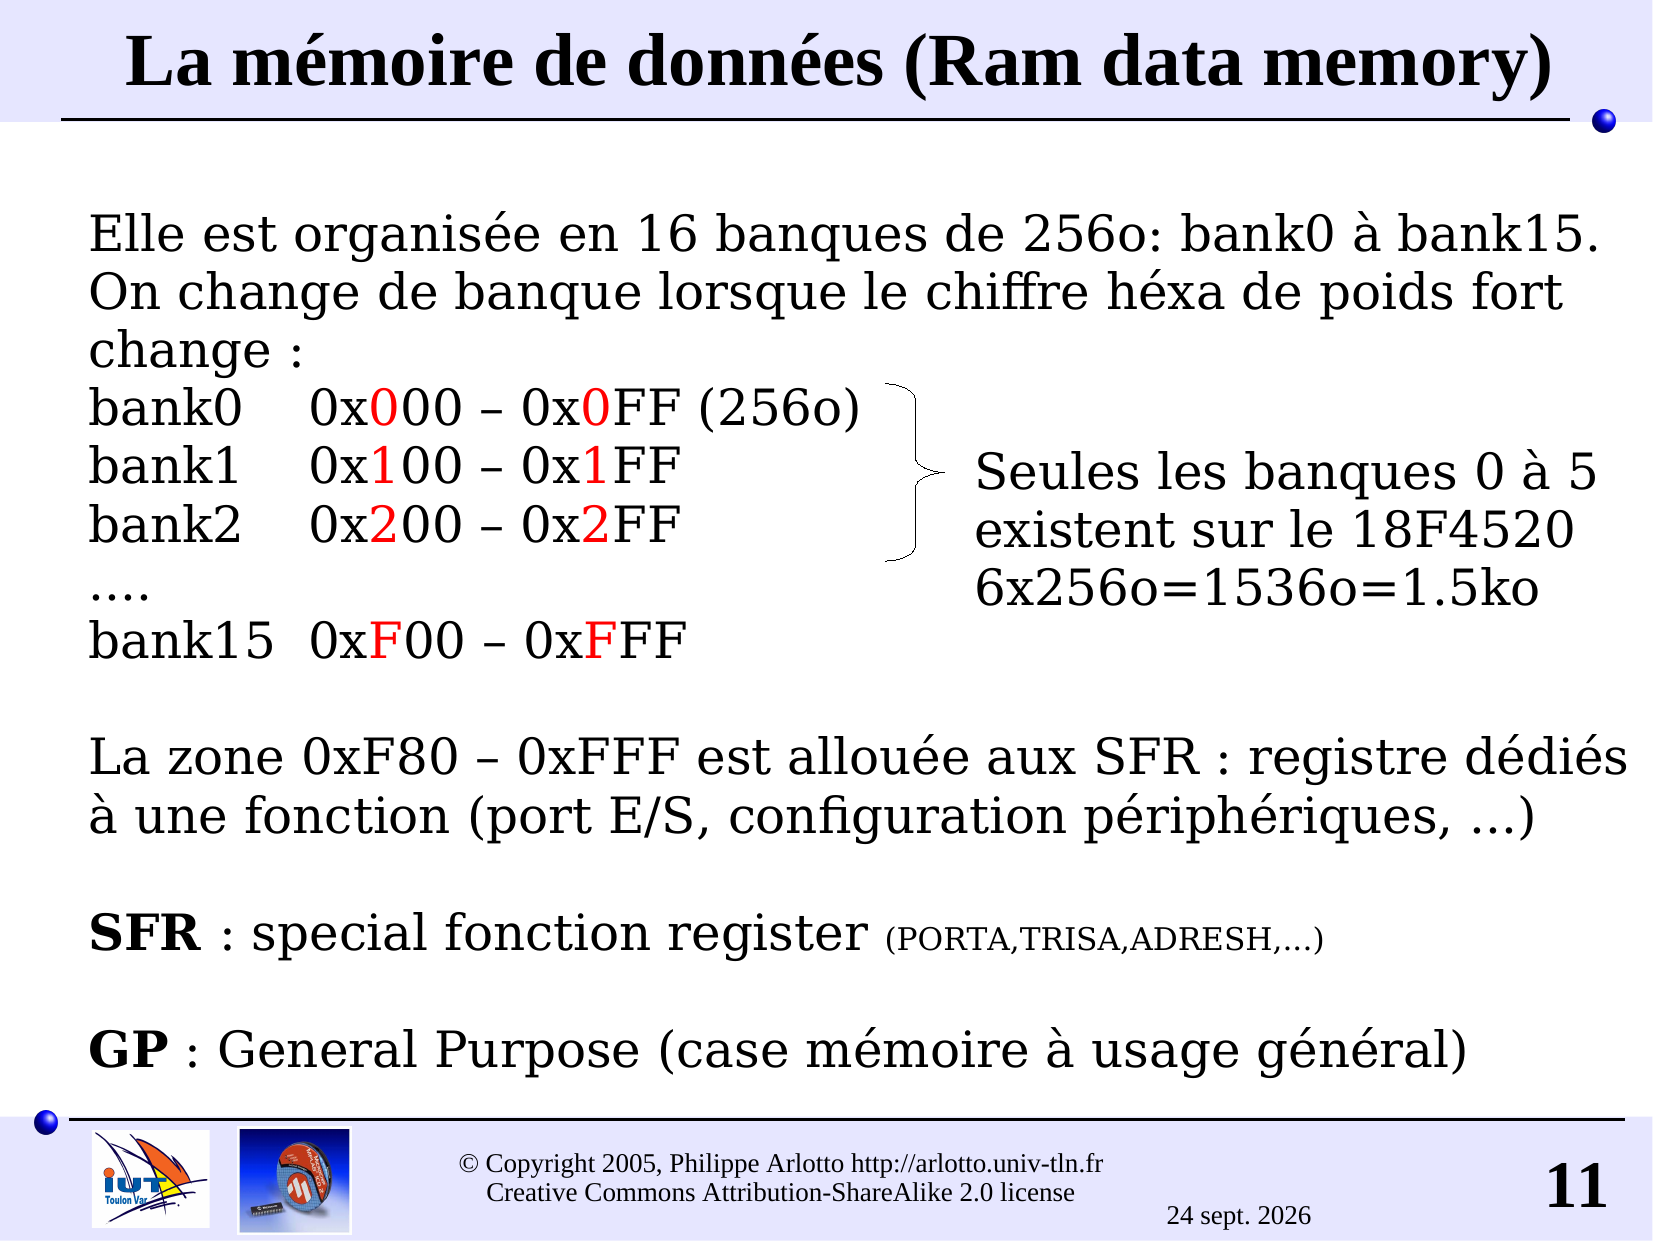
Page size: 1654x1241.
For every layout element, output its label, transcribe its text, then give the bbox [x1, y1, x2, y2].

text_box Seules les banques 0 à 5 existent sur le 18F4520 6x256o=1536o=1.5ko [974, 442, 1600, 618]
text_box Elle est organisée en 16 banques de 256o: bank0 à bank15. On change de banque lorsque le chiffre héxa de poids fort change : bank0 0x000 – 0x0FF (256o) bank1 0x100 – 0x1FF bank2 0x200 – 0x2FF .... bank15 0xF00 – 0xFFF La zone 0xF80 – 0xFFF est allouée aux SFR : registre dédiés à une fonction (port E/S, configuration périphériques, ...) SFR : special fonction register (PORTA,TRISA,ADRESH,...) GP : General Purpose (case mémoire à usage général) [88, 204, 1631, 1196]
picture [237, 1196, 352, 1235]
title La mémoire de données (Ram data memory) [95, 14, 1585, 107]
